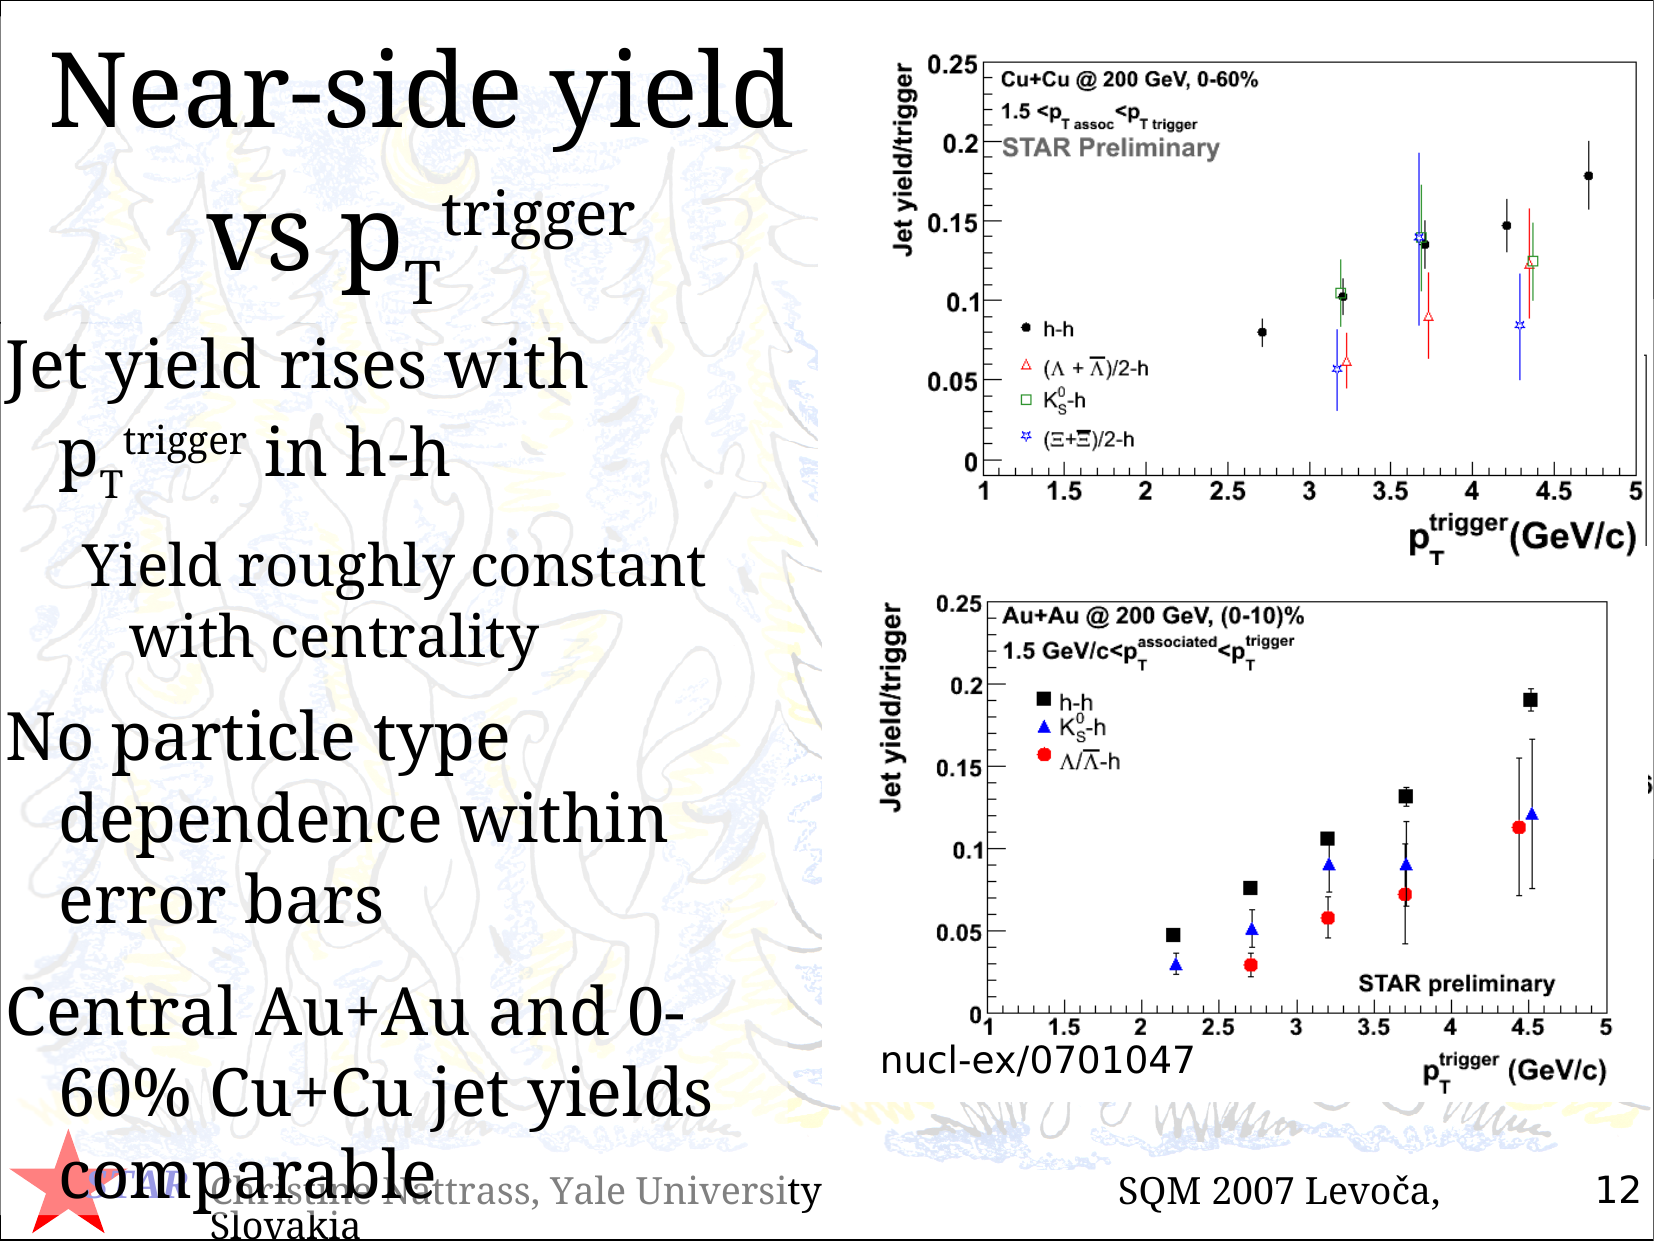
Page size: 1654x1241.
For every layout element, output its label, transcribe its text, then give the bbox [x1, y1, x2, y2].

title Near-side yield vs pTtrigger [0, 33, 818, 305]
picture [818, 6, 1654, 1102]
list Jet yield rises with pTtrigger in h-h Yield roughly constant with centrality No particle type dependence within error bars Central Au+Au and 0-60% Cu+Cu jet yields comparable [0, 323, 788, 1131]
text_box nucl-ex/0701047 [865, 1032, 1271, 1092]
